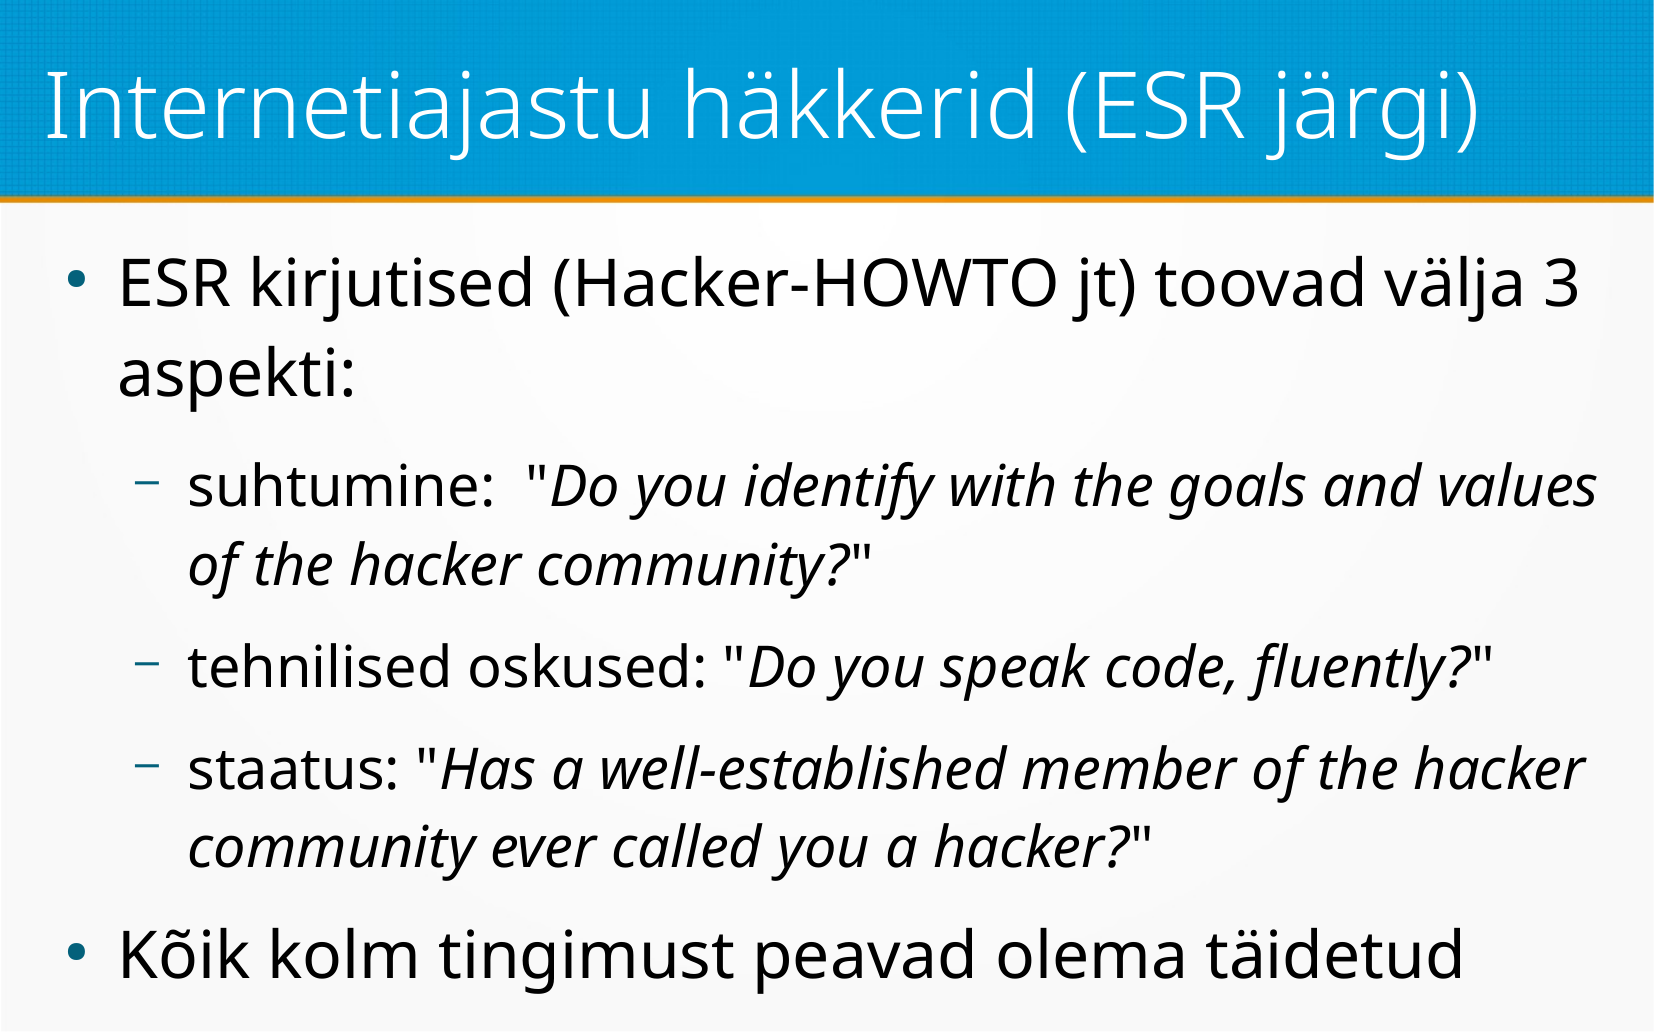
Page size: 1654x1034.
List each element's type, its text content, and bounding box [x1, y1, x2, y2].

title Internetiajastu häkkerid (ESR järgi) [43, 0, 1619, 166]
list ESR kirjutised (Hacker-HOWTO jt) toovad välja 3 aspekti: suhtumine: "Do you identify with the goals and values of the hacker community?" tehnilised oskused: "Do you speak code, fluently?" staatus: "Has a well-established member of the hacker community ever called you a hacker?" Kõik kolm tingimust peavad olema täidetud [47, 236, 1607, 1002]
picture [0, 195, 1654, 1034]
